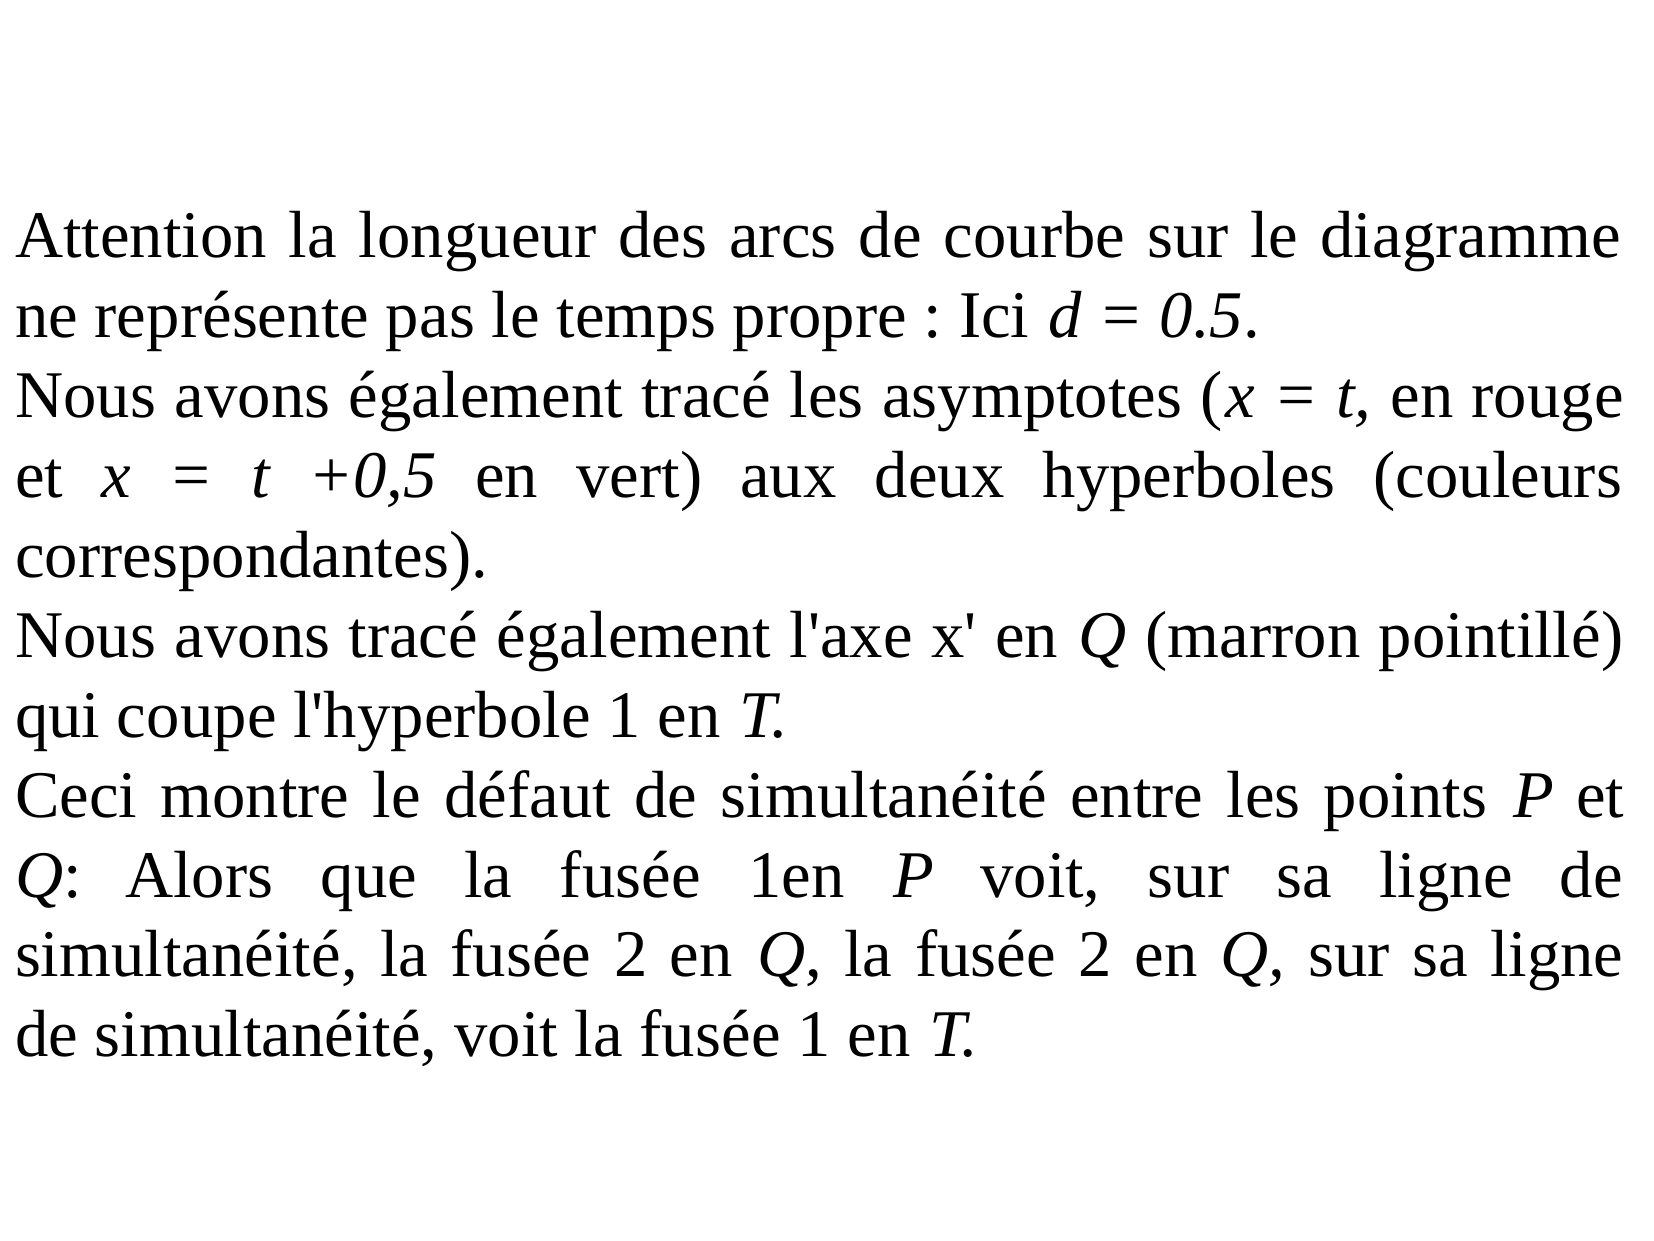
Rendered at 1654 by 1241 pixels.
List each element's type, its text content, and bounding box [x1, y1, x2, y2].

text_box Attention la longueur des arcs de courbe sur le diagramme ne représente pas le temps propre : Ici d = 0.5. Nous avons également tracé les asymptotes (x = t, en rouge et x = t +0,5 en vert) aux deux hyperboles (couleurs correspondantes). Nous avons tracé également l'axe x' en Q (marron pointillé) qui coupe l'hyperbole 1 en T. Ceci montre le défaut de simultanéité entre les points P et Q: Alors que la fusée 1en P voit, sur sa ligne de simultanéité, la fusée 2 en Q, la fusée 2 en Q, sur sa ligne de simultanéité, voit la fusée 1 en T. [0, 183, 1640, 1087]
